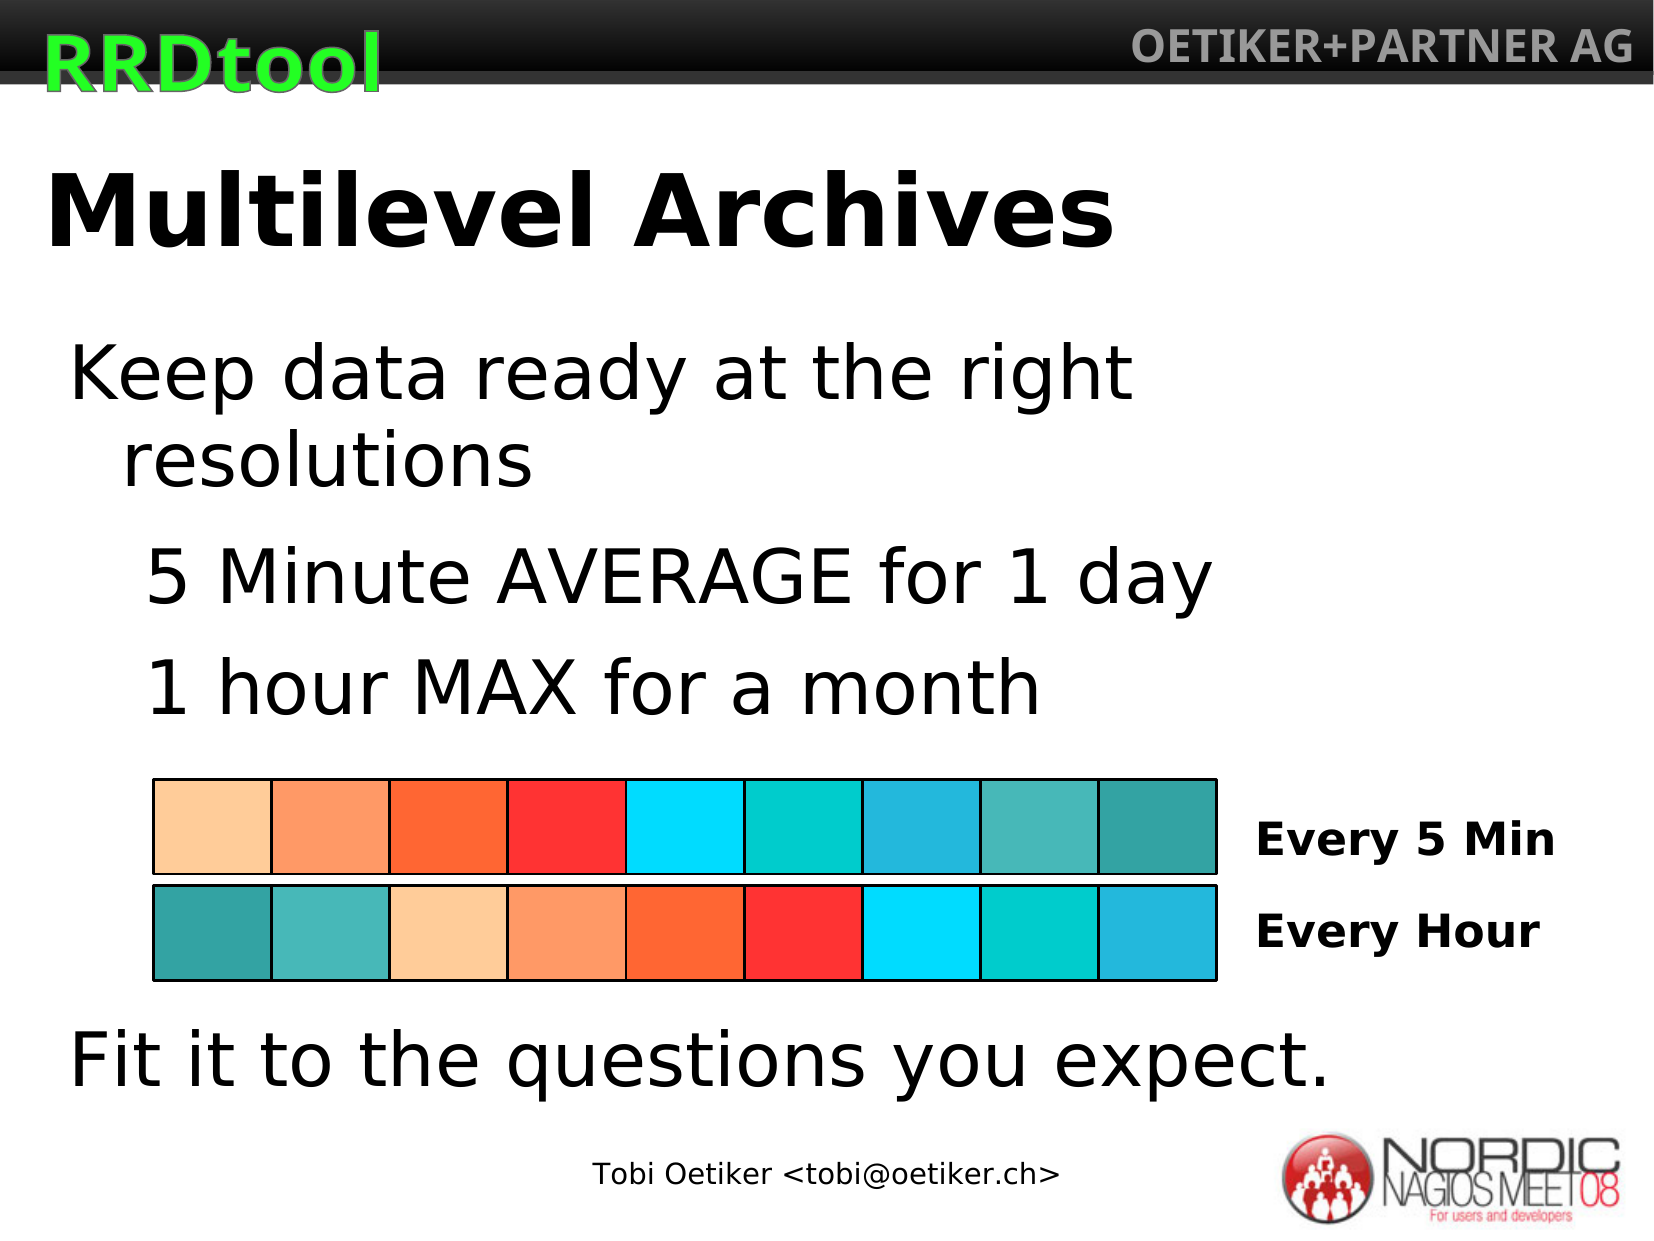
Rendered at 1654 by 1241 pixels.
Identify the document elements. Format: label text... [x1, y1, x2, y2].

list Keep data ready at the right resolutions 5 Minute AVERAGE for 1 day 1 hour MAX for a month Fit it to the questions you expect. [50, 329, 1571, 1105]
text_box [153, 779, 1217, 875]
text_box Every 5 Min [1240, 805, 1572, 875]
title Multilevel Archives [43, 137, 1582, 287]
picture [1262, 1116, 1654, 1241]
text_box Every Hour [1240, 897, 1555, 966]
text_box [153, 885, 1217, 981]
